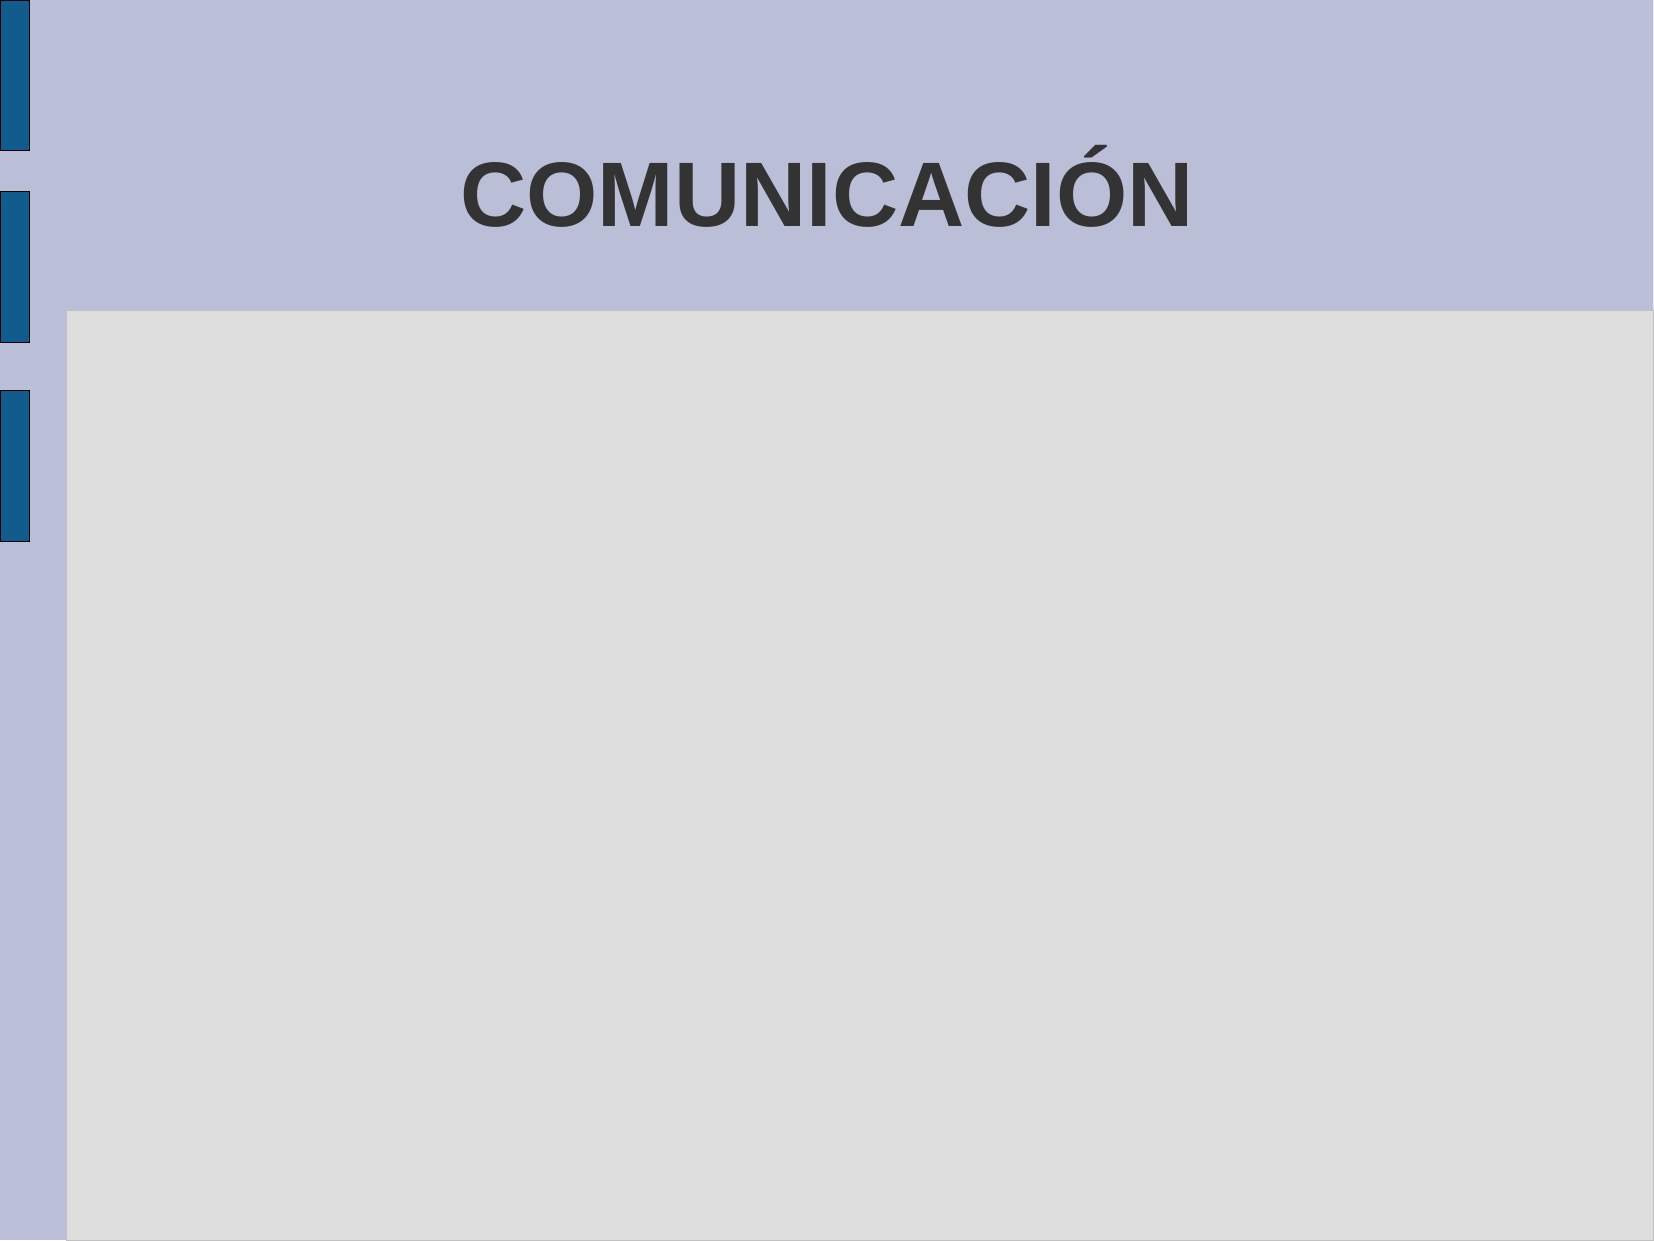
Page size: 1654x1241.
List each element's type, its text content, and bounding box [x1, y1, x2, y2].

title COMUNICACIÓN [121, 91, 1534, 299]
